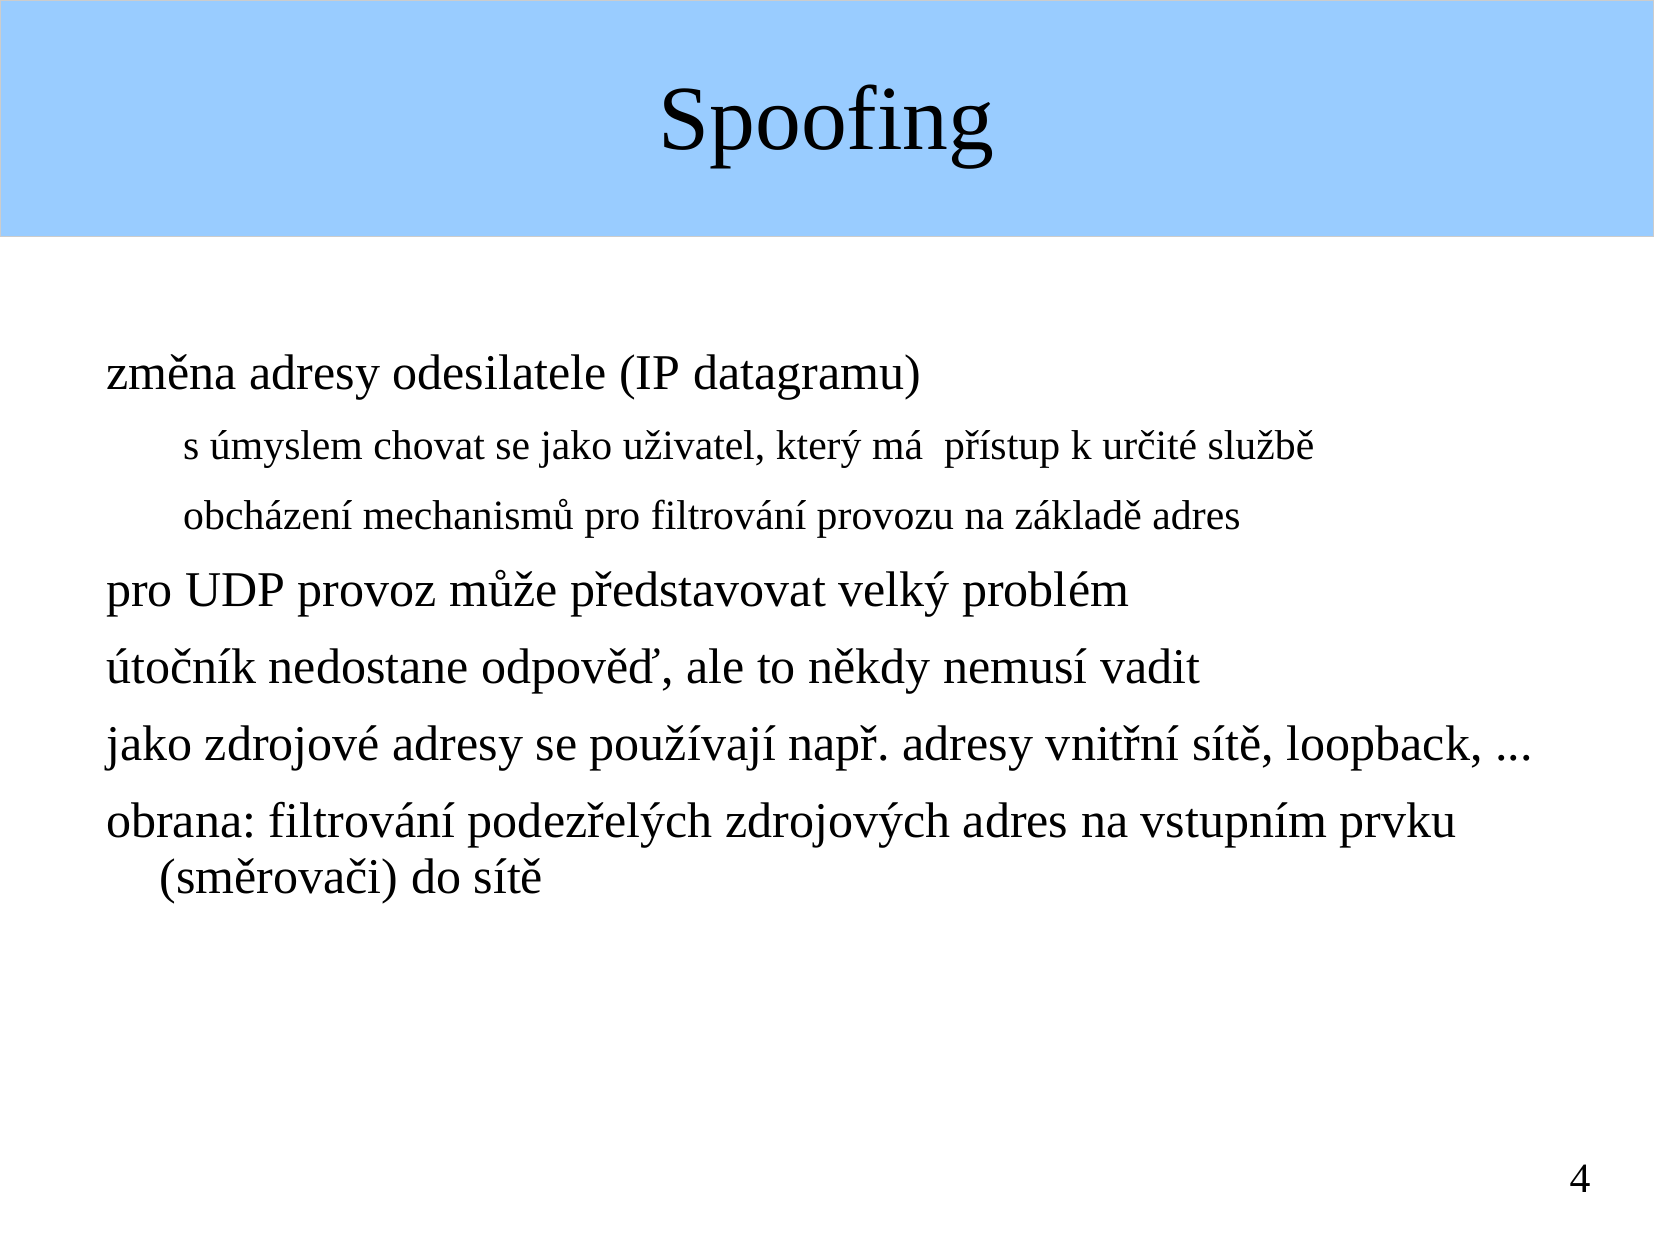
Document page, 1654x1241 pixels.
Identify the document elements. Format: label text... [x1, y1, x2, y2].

list změna adresy odesilatele (IP datagramu) s úmyslem chovat se jako uživatel, který má přístup k určité službě obcházení mechanismů pro filtrování provozu na základě adres pro UDP provoz může představovat velký problém útočník nedostane odpověď, ale to někdy nemusí vadit jako zdrojové adresy se používají např. adresy vnitřní sítě, loopback, ... obrana: filtrování podezřelých zdrojových adres na vstupním prvku (směrovači) do sítě [88, 344, 1565, 1183]
title Spoofing [0, 0, 1654, 237]
